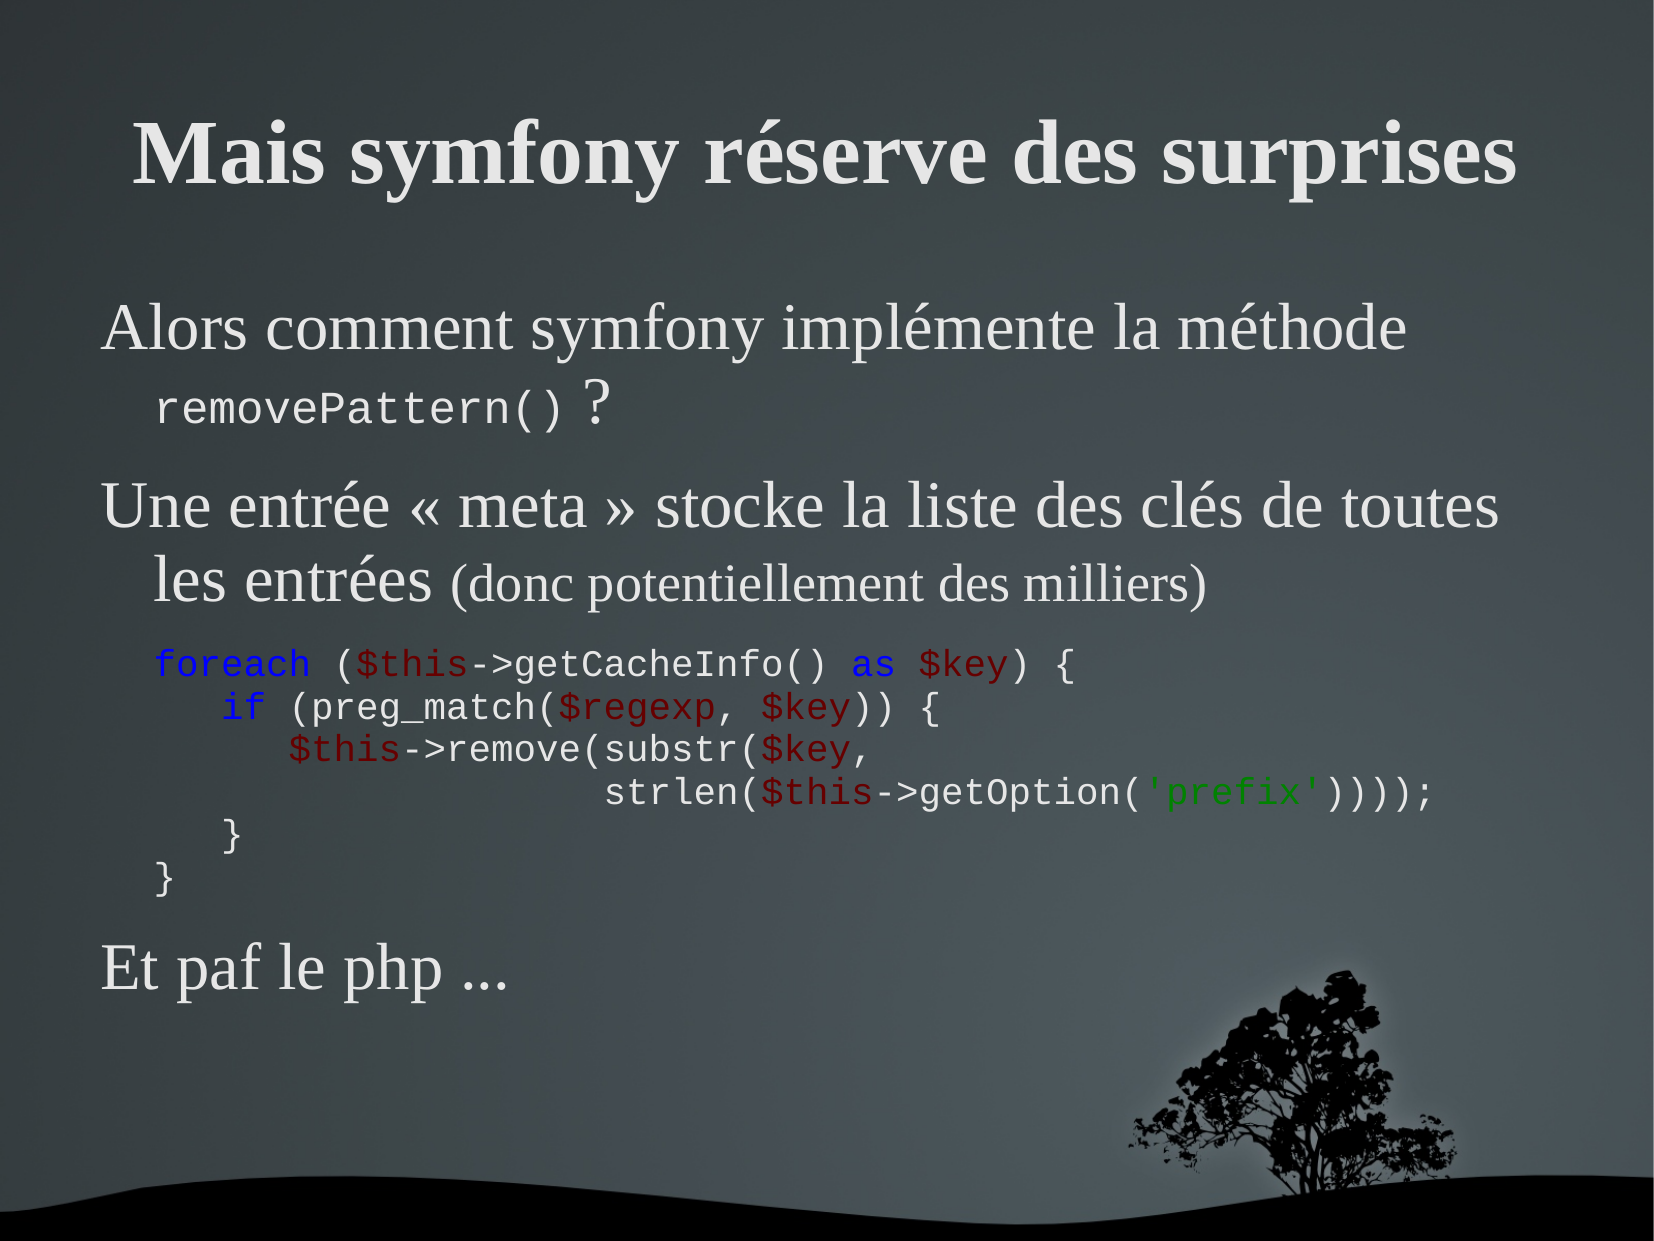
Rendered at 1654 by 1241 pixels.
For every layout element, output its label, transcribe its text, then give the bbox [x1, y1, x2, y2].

title Mais symfony réserve des surprises [82, 49, 1571, 257]
list Alors comment symfony implémente la méthode removePattern() ? Une entrée « meta » stocke la liste des clés de toutes les entrées (donc potentiellement des milliers) foreach ($this->getCacheInfo() as $key) { if (preg_match($regexp, $key)) { $this->remove(substr($key, strlen($this->getOption('prefix')))); } } Et paf le php ... [82, 290, 1571, 1109]
picture [0, 0, 1654, 1241]
